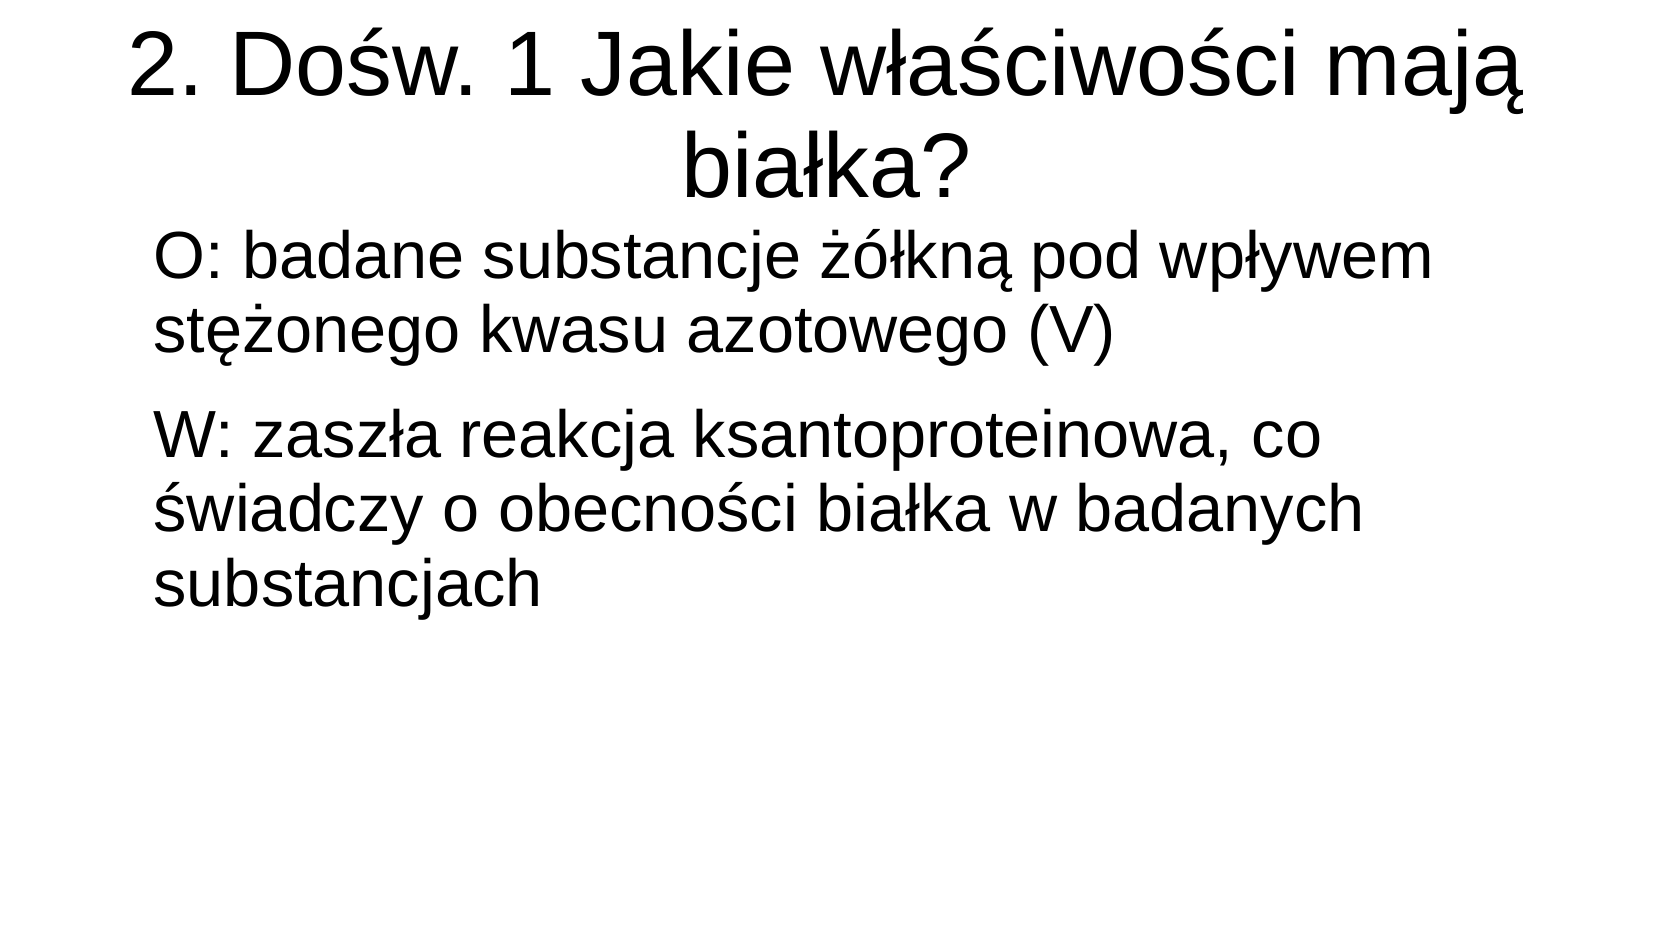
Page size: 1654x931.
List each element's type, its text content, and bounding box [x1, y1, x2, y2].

list O: badane substancje żółkną pod wpływem stężonego kwasu azotowego (V) W: zaszła reakcja ksantoproteinowa, co świadczy o obecności białka w badanych substancjach [82, 217, 1571, 758]
title 2. Dośw. 1 Jakie właściwości mają białka? [82, 12, 1571, 217]
